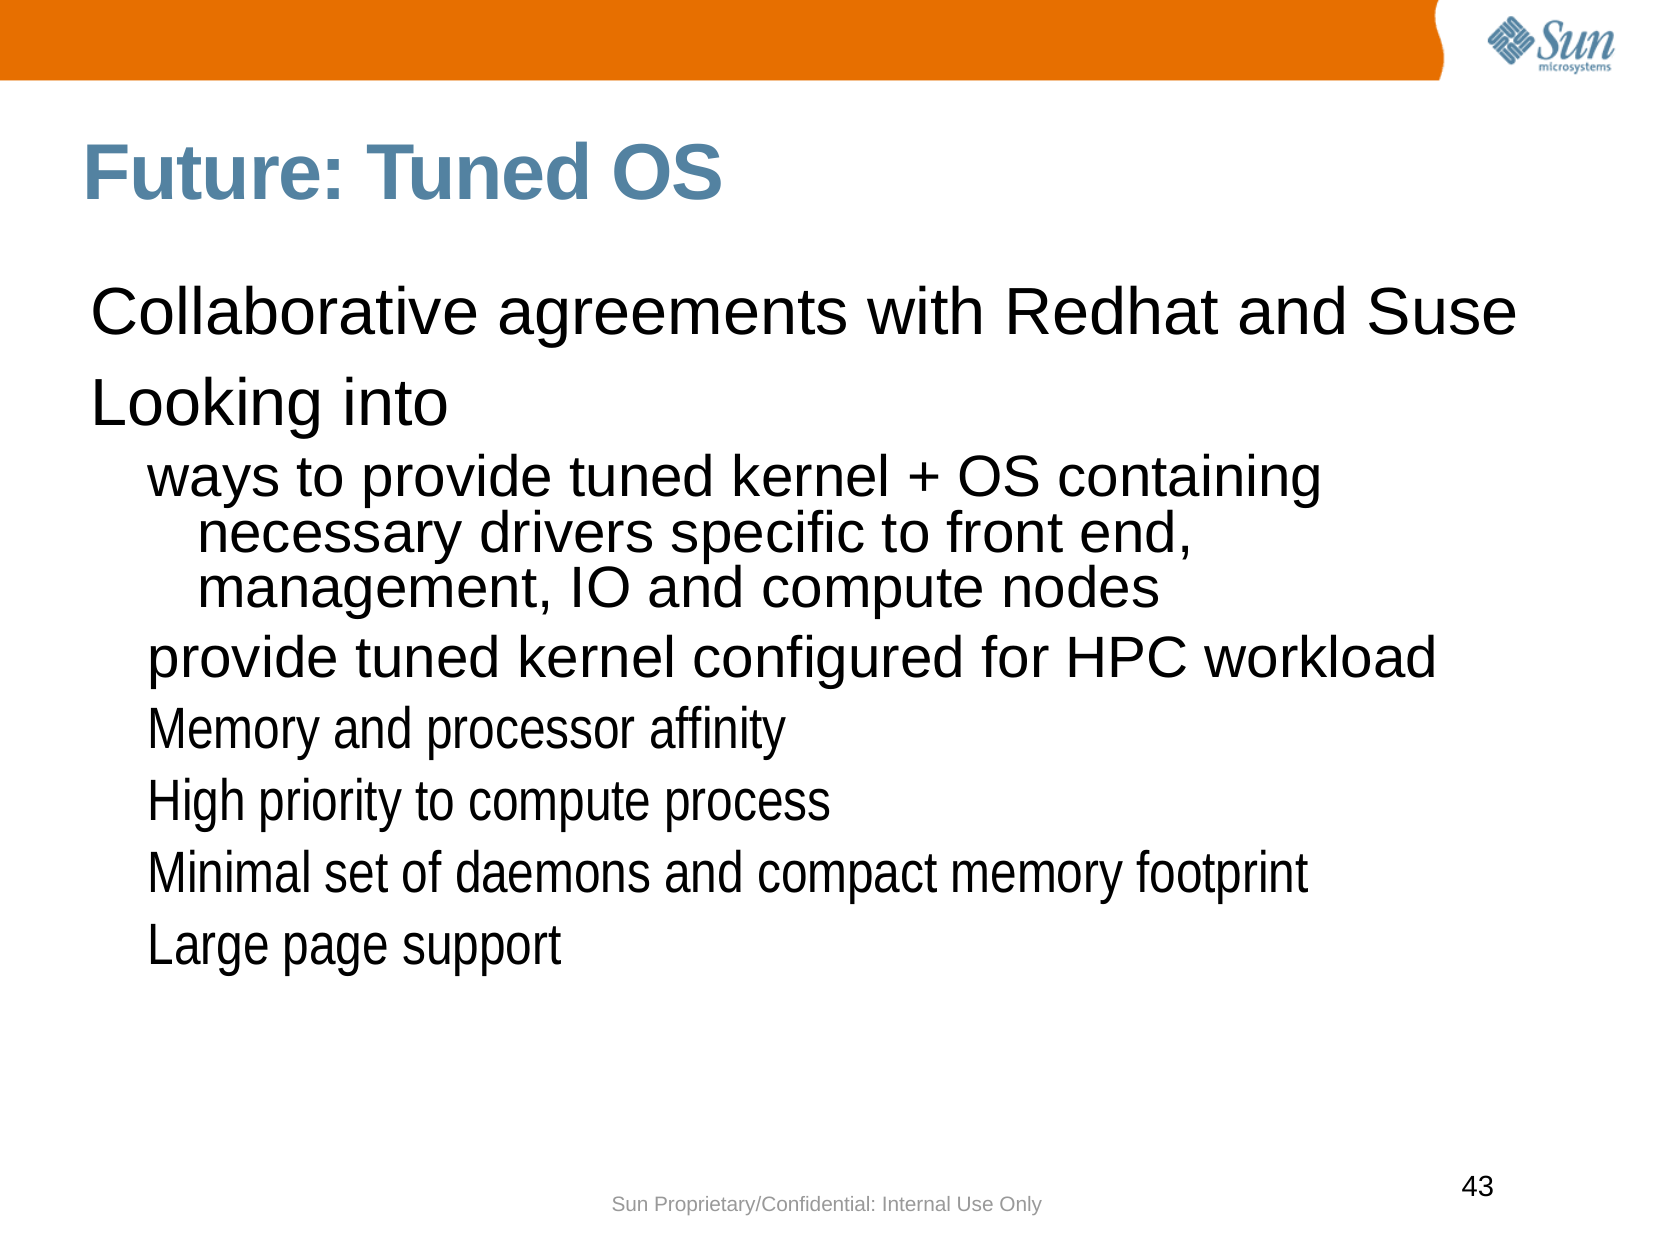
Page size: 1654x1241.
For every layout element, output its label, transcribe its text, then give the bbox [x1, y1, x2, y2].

list Collaborative agreements with Redhat and Suse Looking into ways to provide tuned kernel + OS containing necessary drivers specific to front end, management, IO and compute nodes provide tuned kernel configured for HPC workload Memory and processor affinity High priority to compute process Minimal set of daemons and compact memory footprint Large page support [71, 283, 1545, 1187]
picture [0, 0, 1654, 83]
title Future: Tuned OS [82, 135, 1585, 251]
